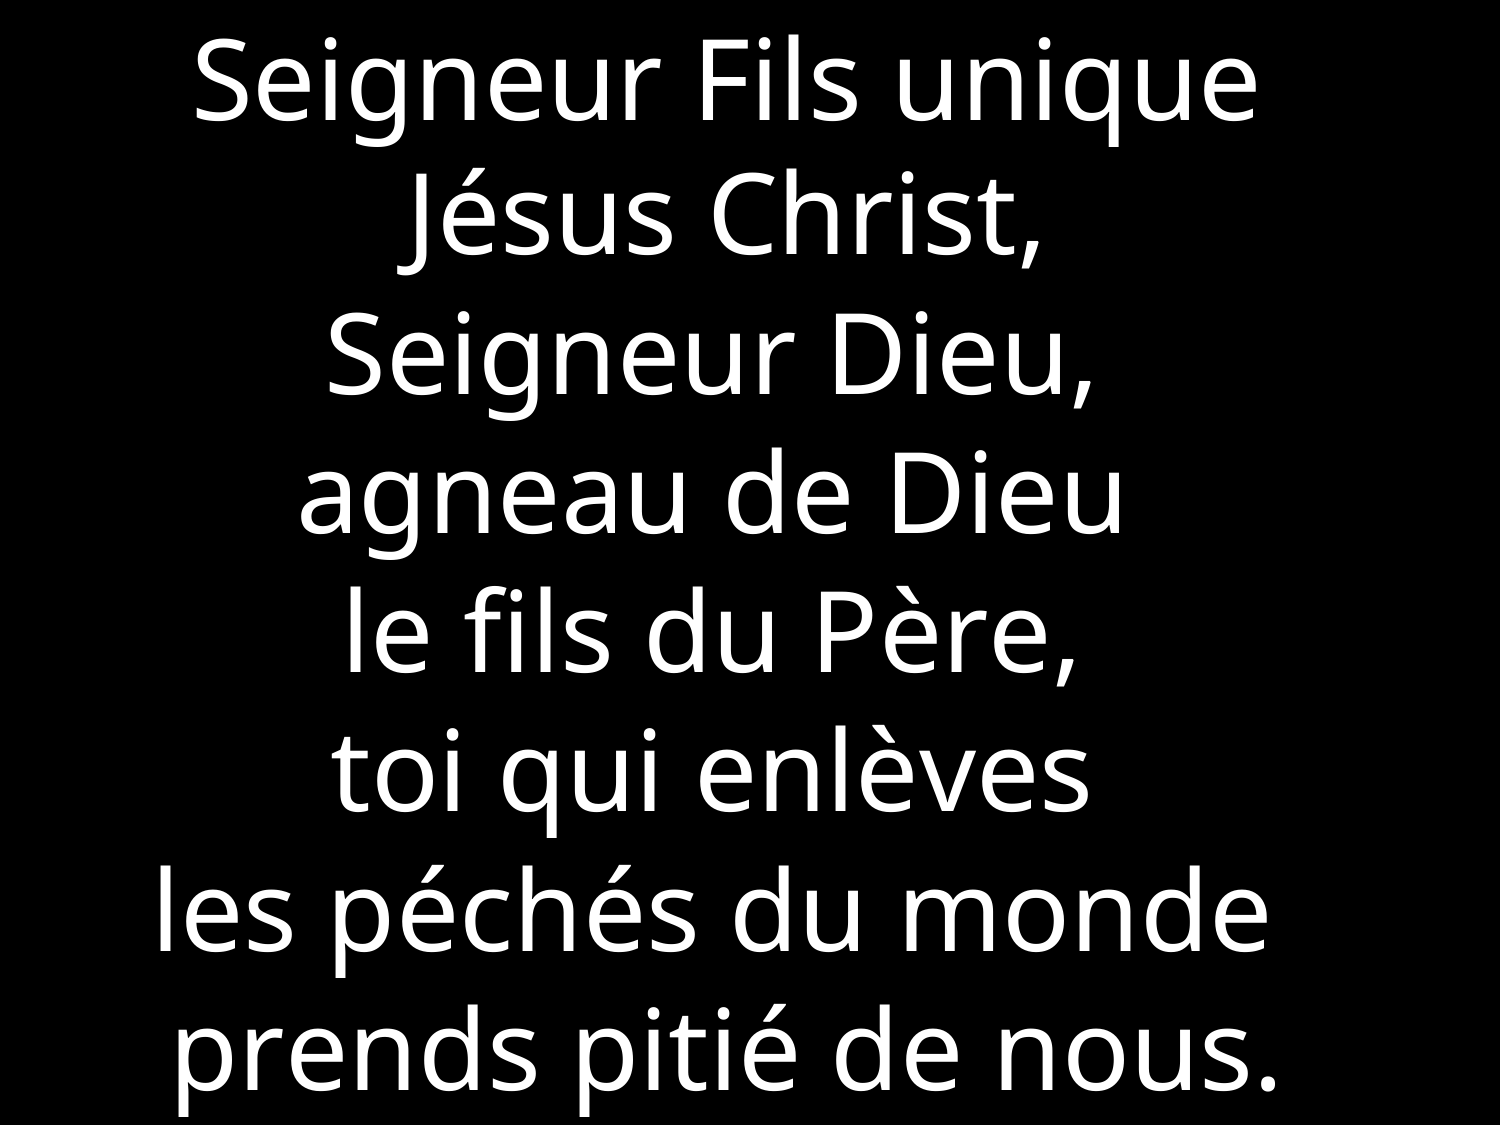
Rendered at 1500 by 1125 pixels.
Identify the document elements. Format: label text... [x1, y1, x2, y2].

list Seigneur Fils unique Jésus Christ, Seigneur Dieu, agneau de Dieu le fils du Père, toi qui enlèves les péchés du monde prends pitié de nous. [29, 0, 1426, 939]
